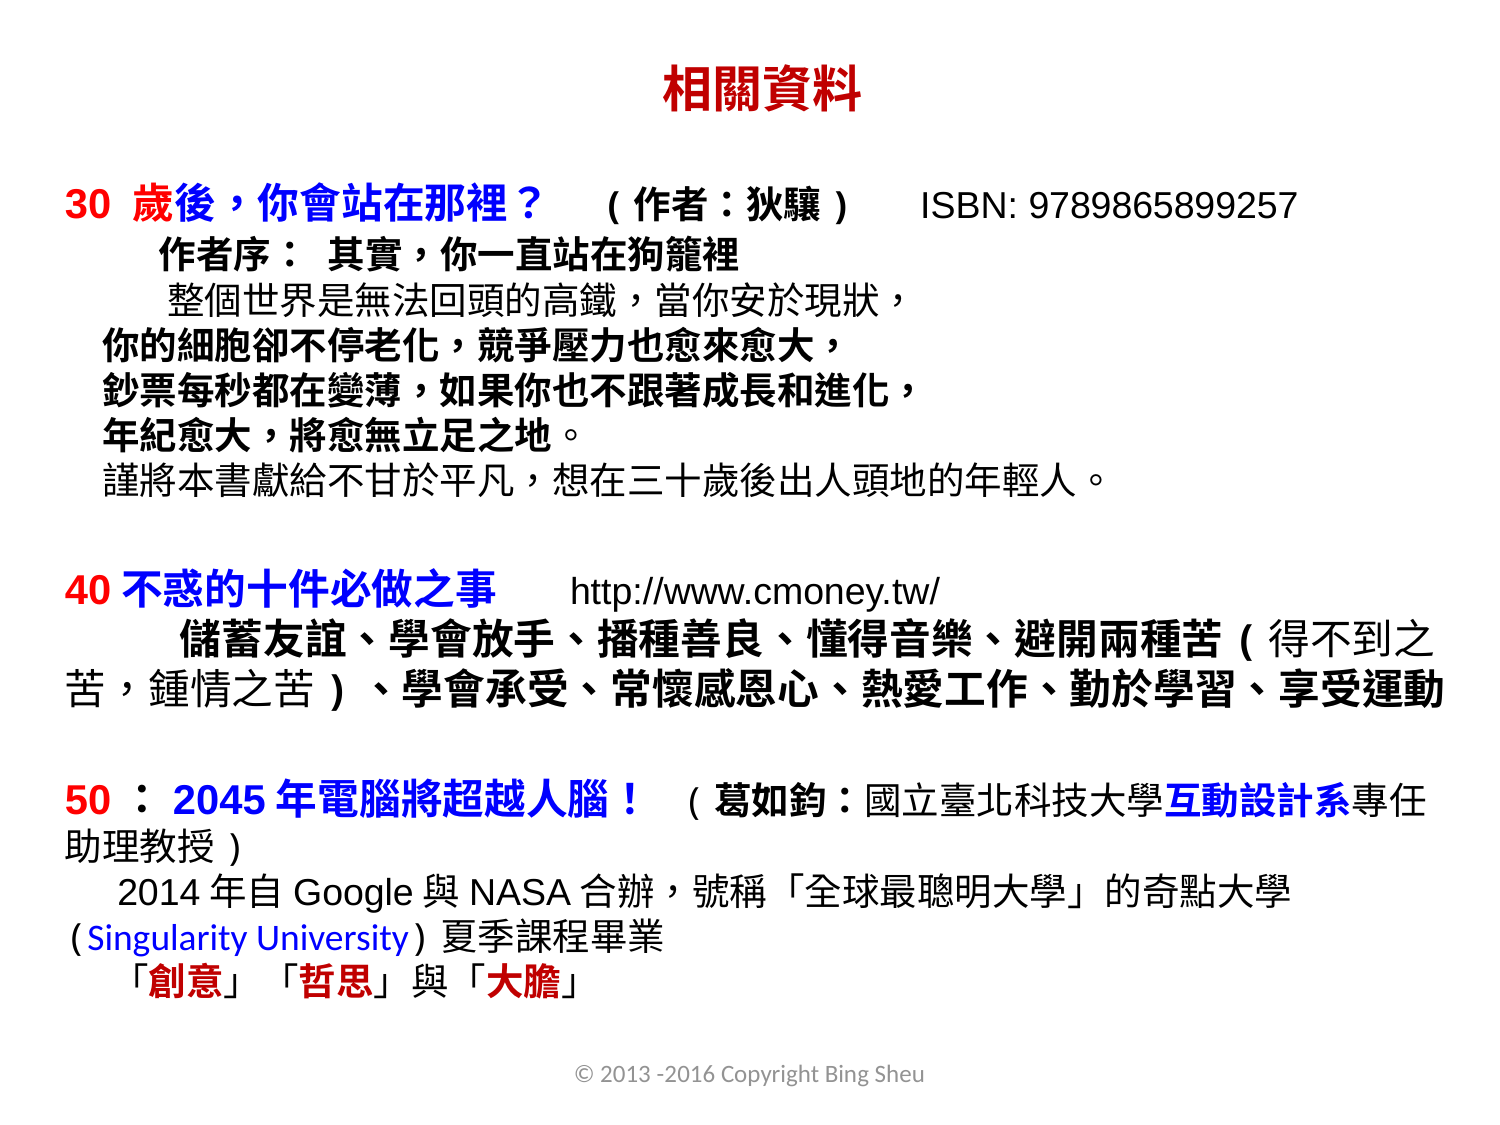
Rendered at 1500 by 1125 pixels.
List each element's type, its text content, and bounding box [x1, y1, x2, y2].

text_box 相關資料 30 歲後，你會站在那裡？ (作者：狄驤) ISBN: 9789865899257 作者序： 其實，你一直站在狗籠裡 整個世界是無法回頭的高鐵，當你安於現狀， 你的細胞卻不停老化，競爭壓力也愈來愈大， 鈔票每秒都在變薄，如果你也不跟著成長和進化， 年紀愈大，將愈無立足之地。 謹將本書獻給不甘於平凡，想在三十歲後出人頭地的年輕人。 40不惑的十件必做之事 http://www.cmoney.tw/ 儲蓄友誼、學會放手、播種善良、懂得音樂、避開兩種苦(得不到之苦，鍾情之苦)、學會承受、常懷感恩心、熱愛工作、勤於學習、享受運動 50：2045年電腦將超越人腦！ (葛如鈞：國立臺北科技大學互動設計系專任助理教授) 2014年自Google與NASA合辦，號稱「全球最聰明大學」的奇點大學(Singularity University)夏季課程畢業 「創意」「哲思」與「大膽」 [49, 49, 1475, 1010]
footer © 2013 -2016 Copyright Bing Sheu [512, 1042, 988, 1103]
